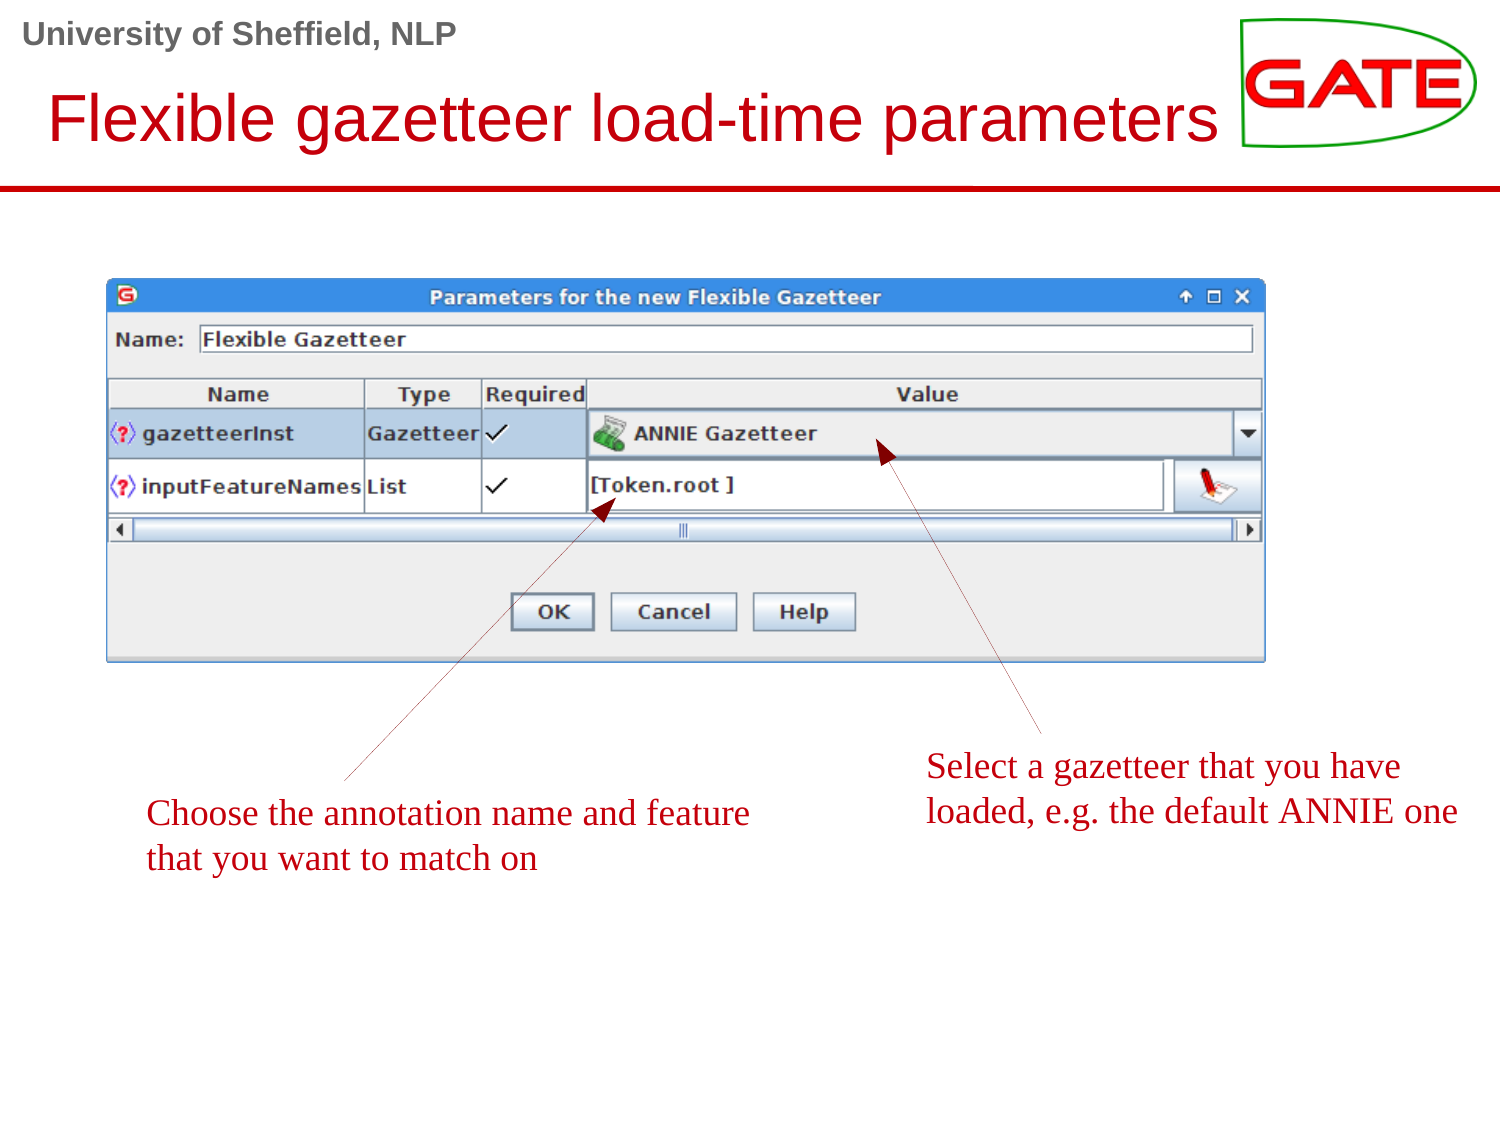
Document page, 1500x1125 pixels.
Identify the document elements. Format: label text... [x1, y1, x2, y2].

picture [1240, 18, 1477, 148]
text_box Select a gazetteer that you have loaded, e.g. the default ANNIE one [911, 733, 1479, 864]
title Flexible gazetteer load-time parameters [47, 59, 1241, 180]
text_box Choose the annotation name and feature that you want to match on [131, 781, 776, 886]
picture [106, 278, 1266, 663]
